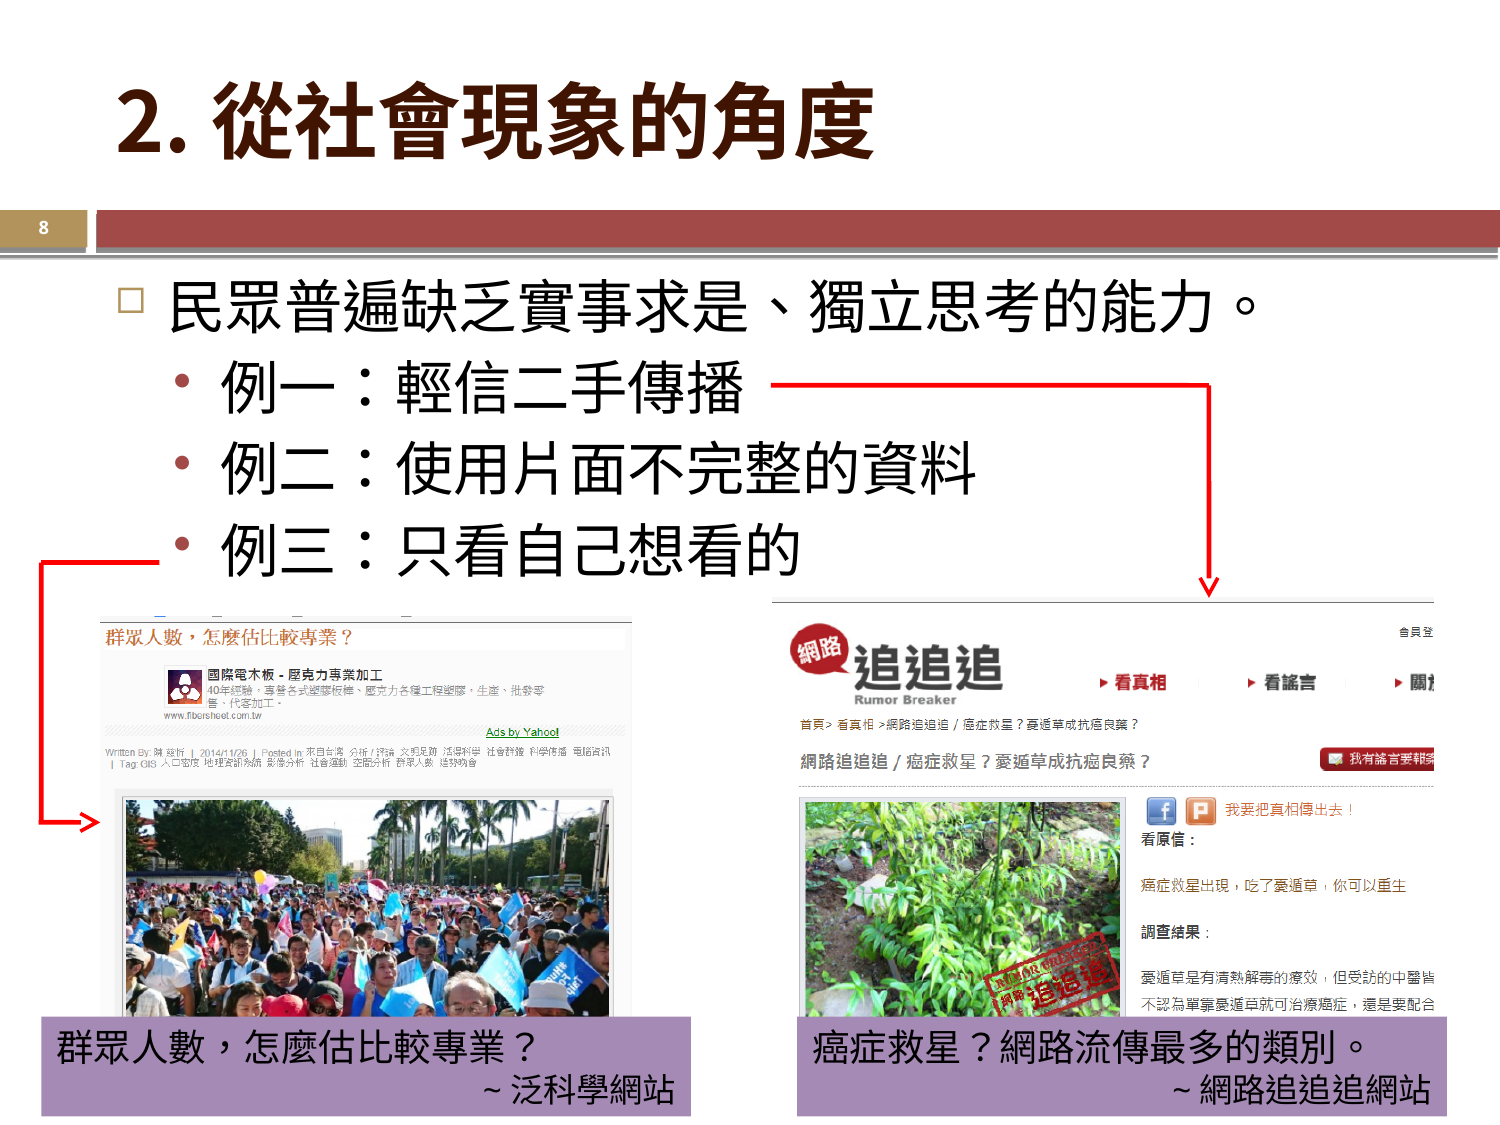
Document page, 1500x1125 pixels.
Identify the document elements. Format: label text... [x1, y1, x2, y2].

slide_number <編號> [0, 208, 88, 249]
title 2.從社會現象的角度 [100, 37, 1438, 200]
text_box 癌症救星？網路流傳最多的類別。 ~網路追追追網站 [797, 1016, 1447, 1117]
list 民眾普遍缺乏實事求是、獨立思考的能力。 例一：輕信二手傳播 例二：使用片面不完整的資料 例三：只看自己想看的 [100, 262, 1438, 1000]
text_box 群眾人數，怎麼估比較專業？ ~泛科學網站 [41, 1016, 691, 1117]
picture [772, 597, 1434, 1091]
picture [100, 616, 632, 1016]
